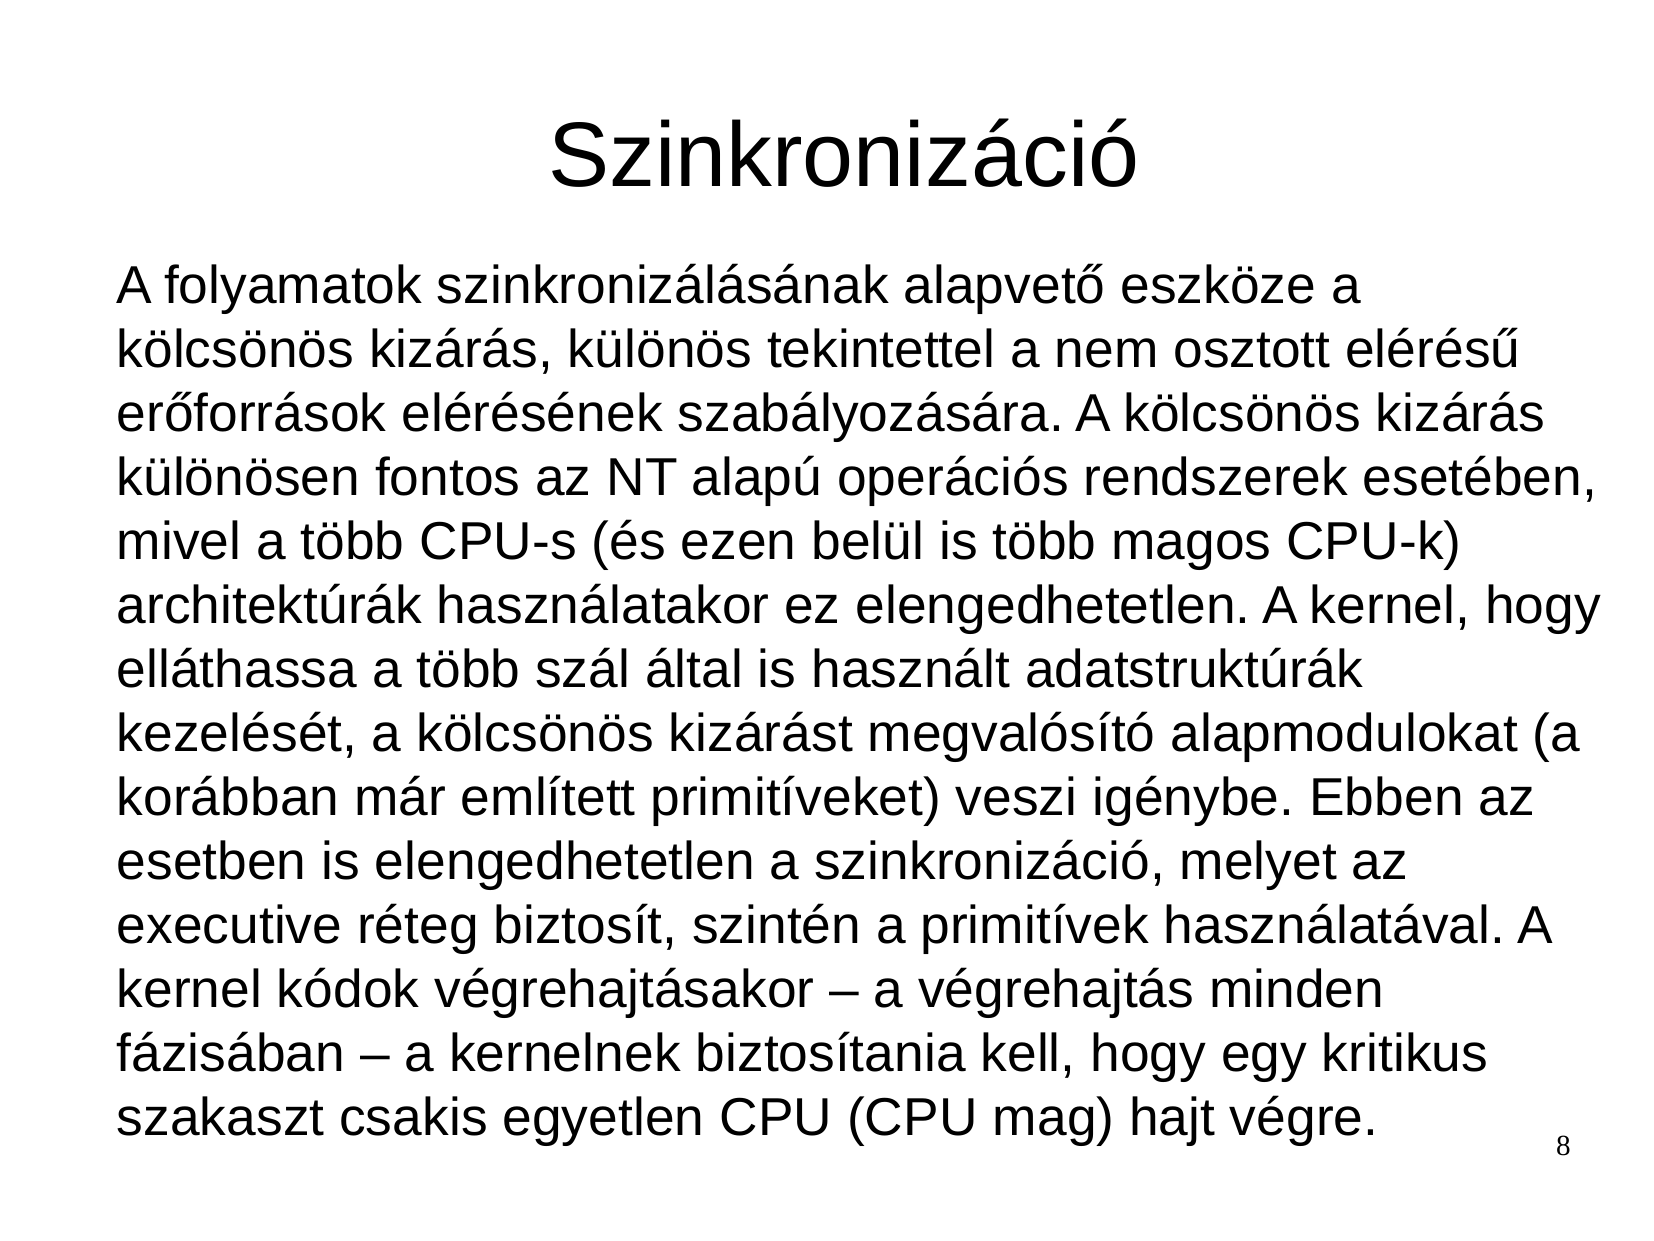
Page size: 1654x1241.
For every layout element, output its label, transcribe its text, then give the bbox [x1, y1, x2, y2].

list A folyamatok szinkronizálásának alapvető eszköze a kölcsönös kizárás, különös tekintettel a nem osztott elérésű erőforrások elérésének szabályozására. A kölcsönös kizárás különösen fontos az NT alapú operációs rendszerek esetében, mivel a több CPU-s (és ezen belül is több magos CPU-k) architektúrák használatakor ez elengedhetetlen. A kernel, hogy elláthassa a több szál által is használt adatstruktúrák kezelését, a kölcsönös kizárást megvalósító alapmodulokat (a korábban már említett primitíveket) veszi igénybe. Ebben az esetben is elengedhetetlen a szinkronizáció, melyet az executive réteg biztosít, szintén a primitívek használatával. A kernel kódok végrehajtásakor – a végrehajtás minden fázisában – a kernelnek biztosítania kell, hogy egy kritikus szakaszt csakis egyetlen CPU (CPU mag) hajt végre. [45, 242, 1622, 1167]
title Szinkronizáció [123, 46, 1530, 242]
